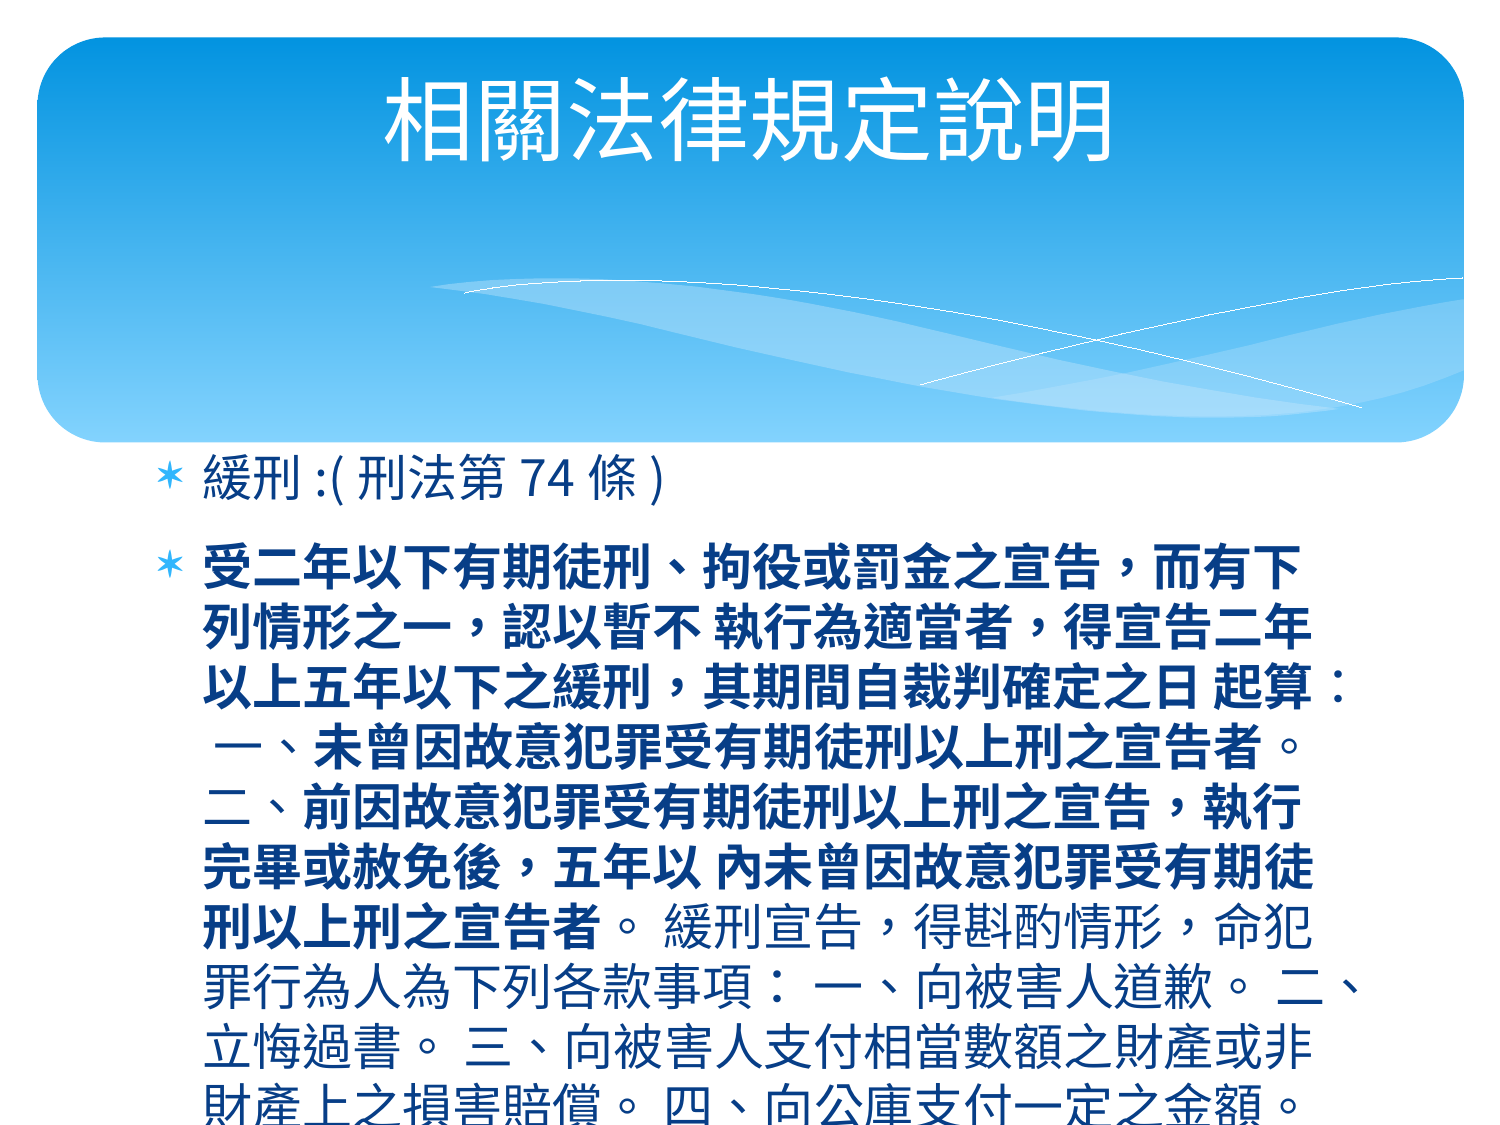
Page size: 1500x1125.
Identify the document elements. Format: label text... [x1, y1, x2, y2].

list 緩刑:(刑法第74條) 受二年以下有期徒刑、拘役或罰金之宣告，而有下列情形之一，認以暫不 執行為適當者，得宣告二年以上五年以下之緩刑，其期間自裁判確定之日 起算： 一、未曾因故意犯罪受有期徒刑以上刑之宣告者。 二、前因故意犯罪受有期徒刑以上刑之宣告，執行完畢或赦免後，五年以 內未曾因故意犯罪受有期徒刑以上刑之宣告者。 緩刑宣告，得斟酌情形，命犯罪行為人為下列各款事項： 一、向被害人道歉。 二、立悔過書。 三、向被害人支付相當數額之財產或非財產上之損害賠償。 四、向公庫支付一定之金額。 五、向指定之政府機關、政府機構、行政法人、社區或其他符合公益目的 之機構或團體，提供四十小時以上二百四十小時以下之義務勞務。 六、完成戒癮治療、精神治療、心理輔導或其他適當之處遇措施。 七、保護被害人安全之必要命令。 八、預防再犯所為之必要命令。 前項情形，應附記於判決書內。 第二項第三款、第四款得為民事強制執行名義。 緩刑之效力不及於從刑、保安處分及沒收之宣告。 [143, 438, 1359, 1005]
title 相關法律規定說明 [75, 55, 1425, 261]
